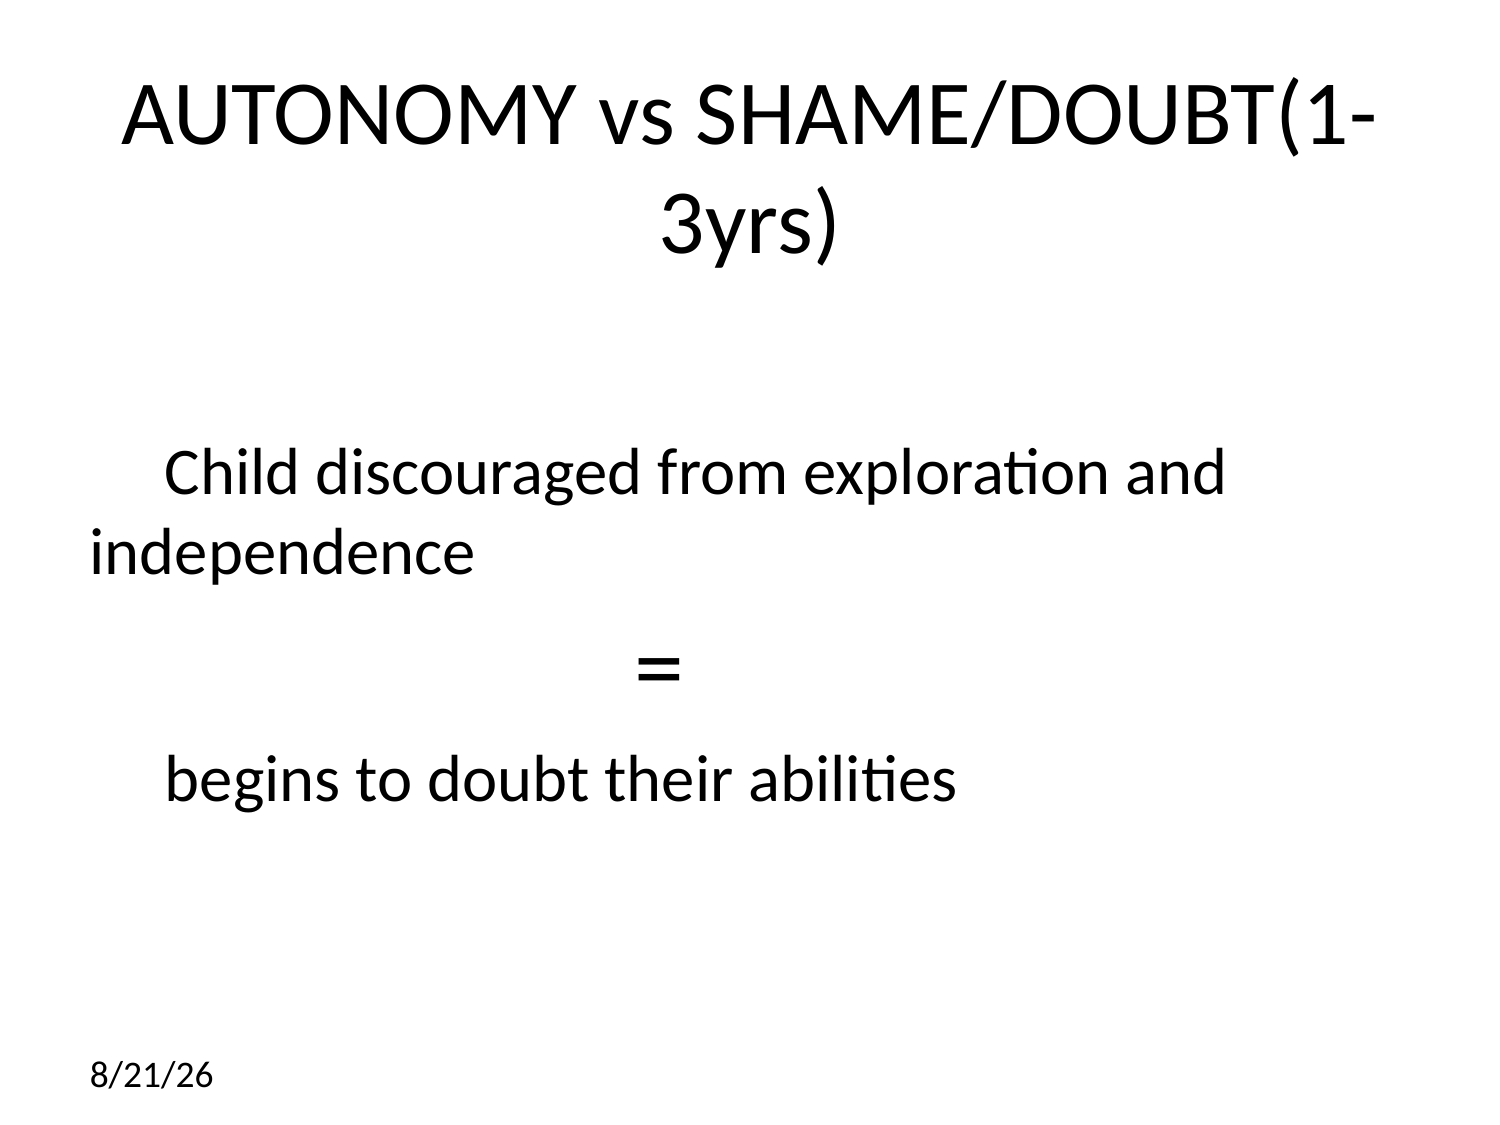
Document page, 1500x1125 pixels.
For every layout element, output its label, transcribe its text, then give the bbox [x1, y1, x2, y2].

title AUTONOMY vs SHAME/DOUBT(1-3yrs) [75, 45, 1425, 233]
list Child discouraged from exploration and independence = begins to doubt their abilities [75, 420, 1426, 1125]
